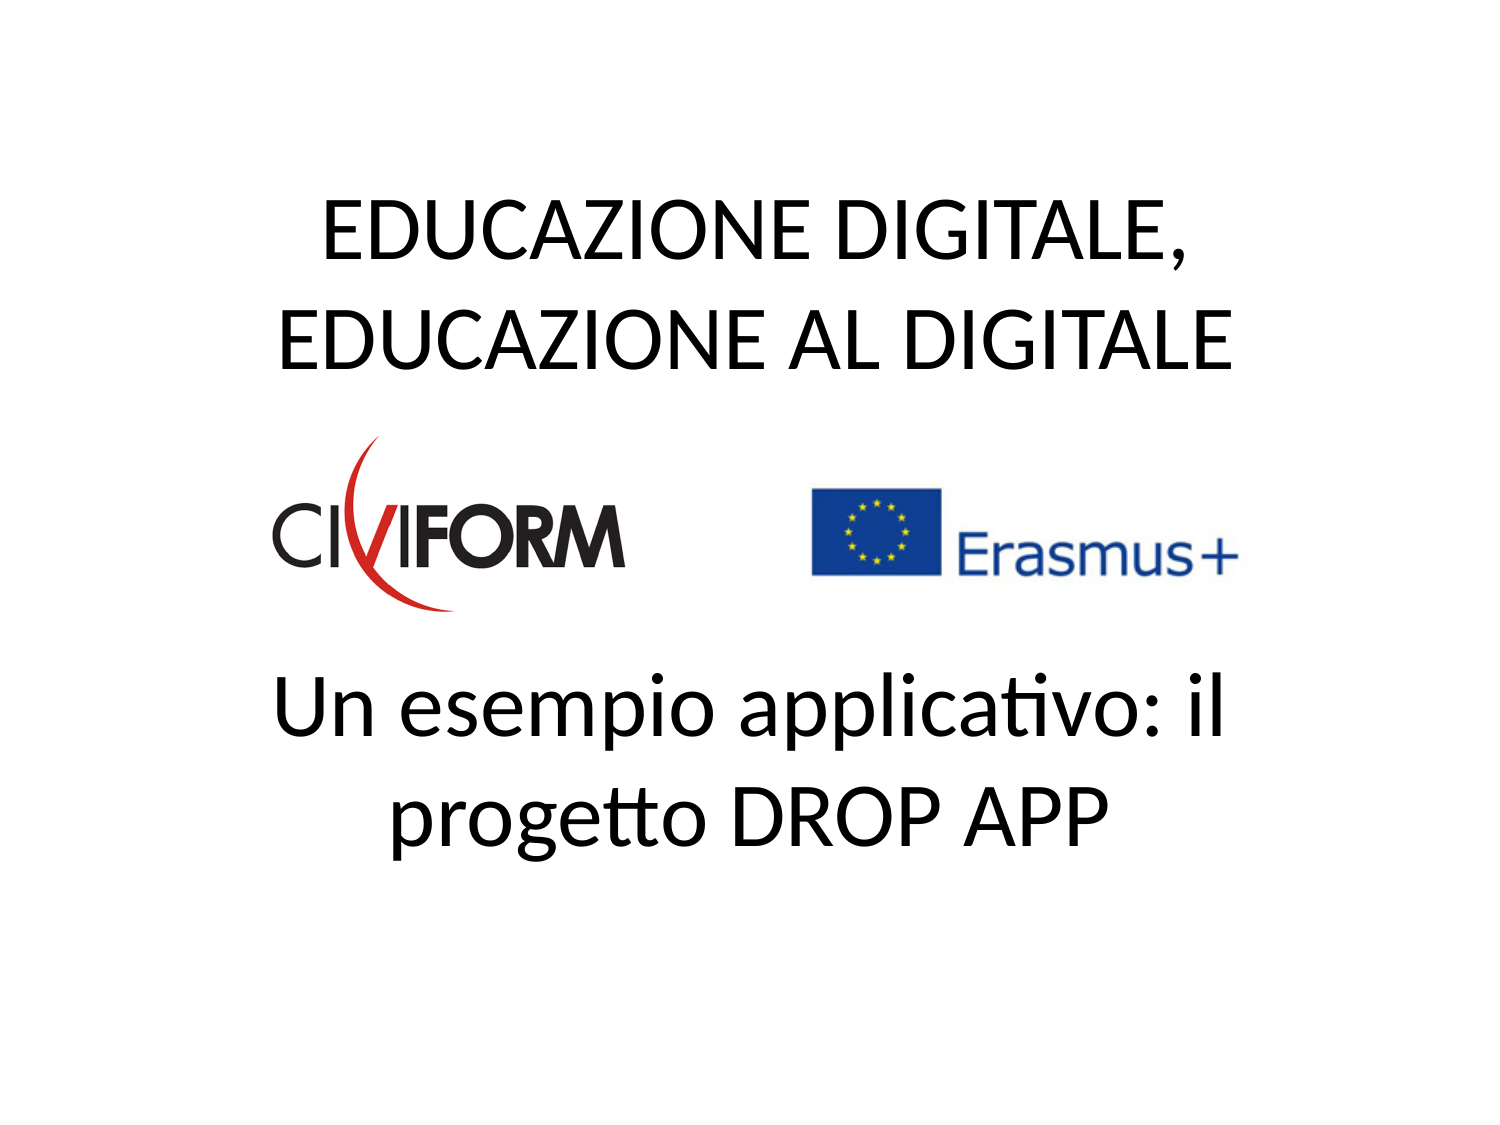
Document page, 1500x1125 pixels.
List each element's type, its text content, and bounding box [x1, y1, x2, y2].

picture [795, 468, 1264, 603]
title EDUCAZIONE DIGITALE, EDUCAZIONE AL DIGITALE [118, 160, 1394, 402]
subtitle Un esempio applicativo: il progetto DROP APP [225, 637, 1275, 925]
picture [271, 437, 627, 614]
